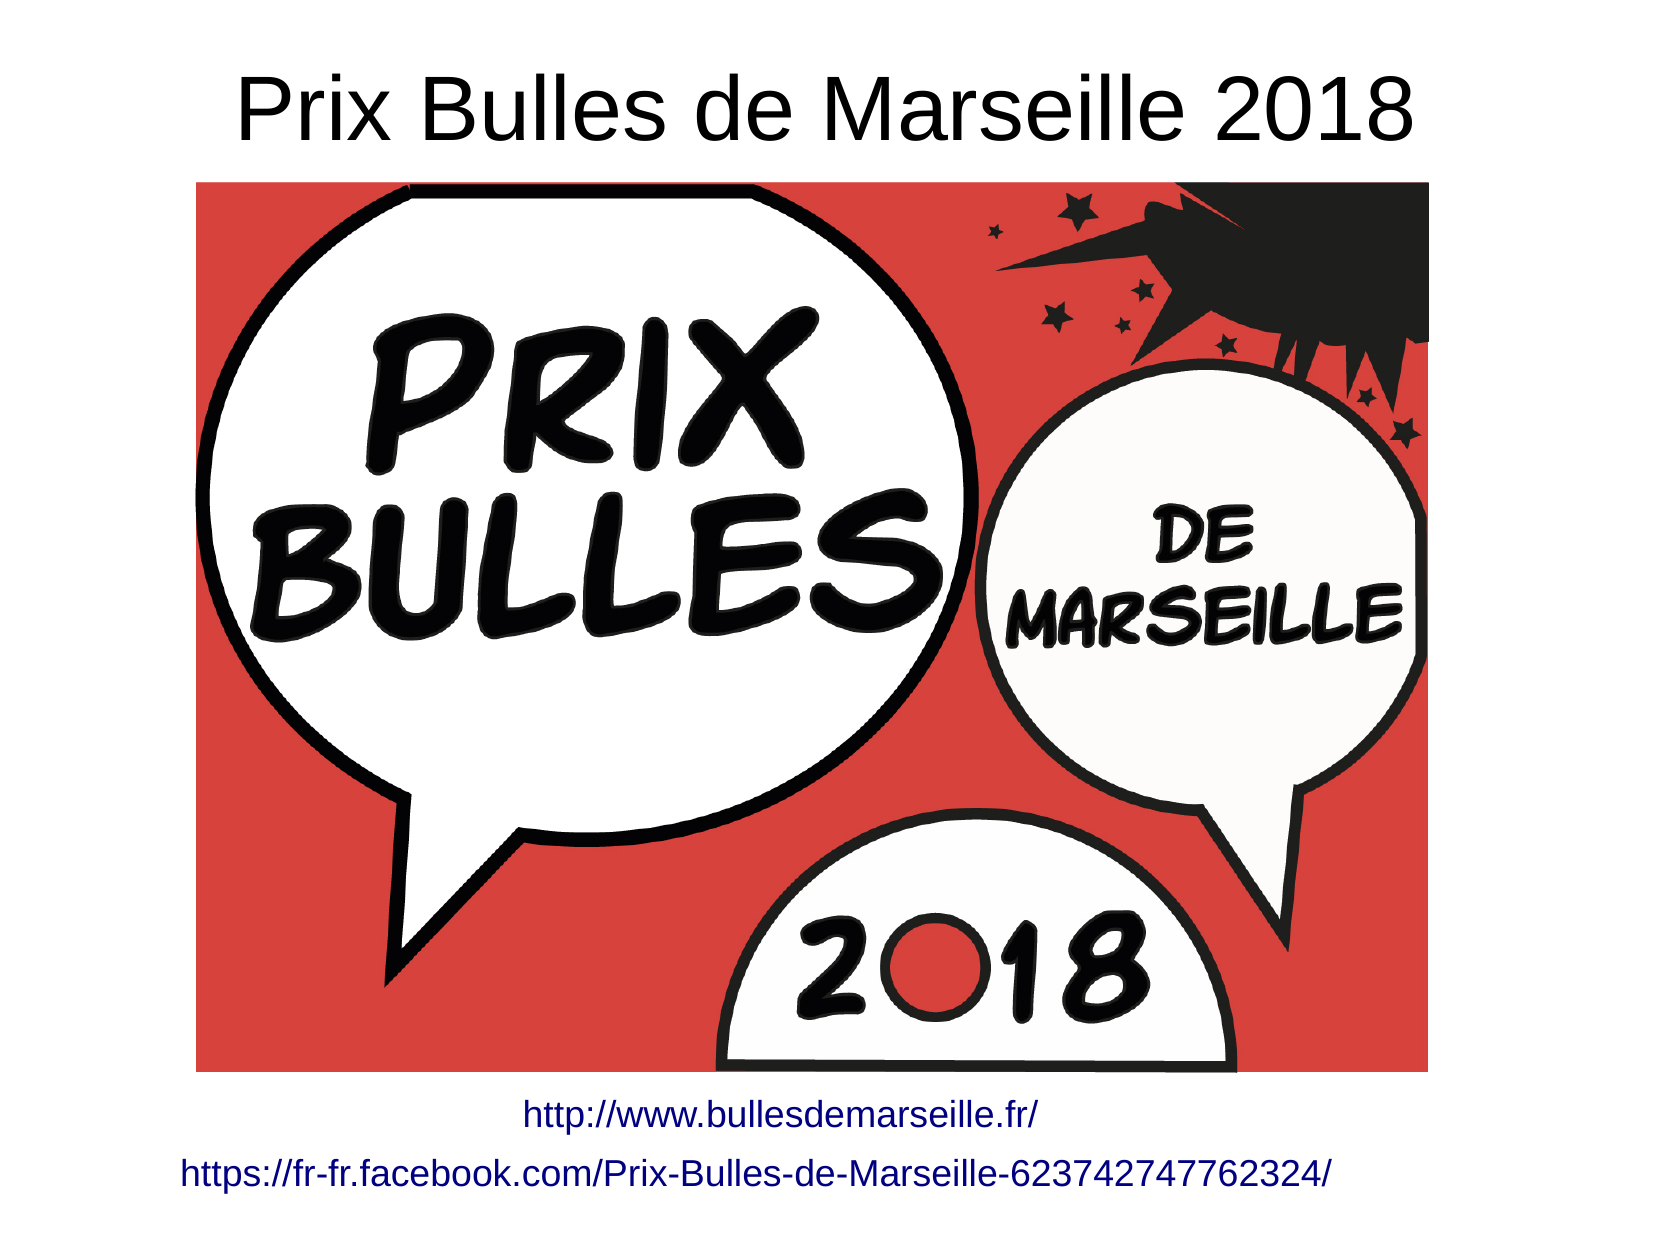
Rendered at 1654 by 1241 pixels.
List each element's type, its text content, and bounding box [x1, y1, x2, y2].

text_box https://fr-fr.facebook.com/Prix-Bulles-de-Marseille-623742747762324/ [165, 1145, 1601, 1217]
text_box http://www.bullesdemarseille.fr/ [507, 1086, 1159, 1145]
title Prix Bulles de Marseille 2018 [82, 5, 1571, 213]
picture [188, 177, 1459, 1079]
